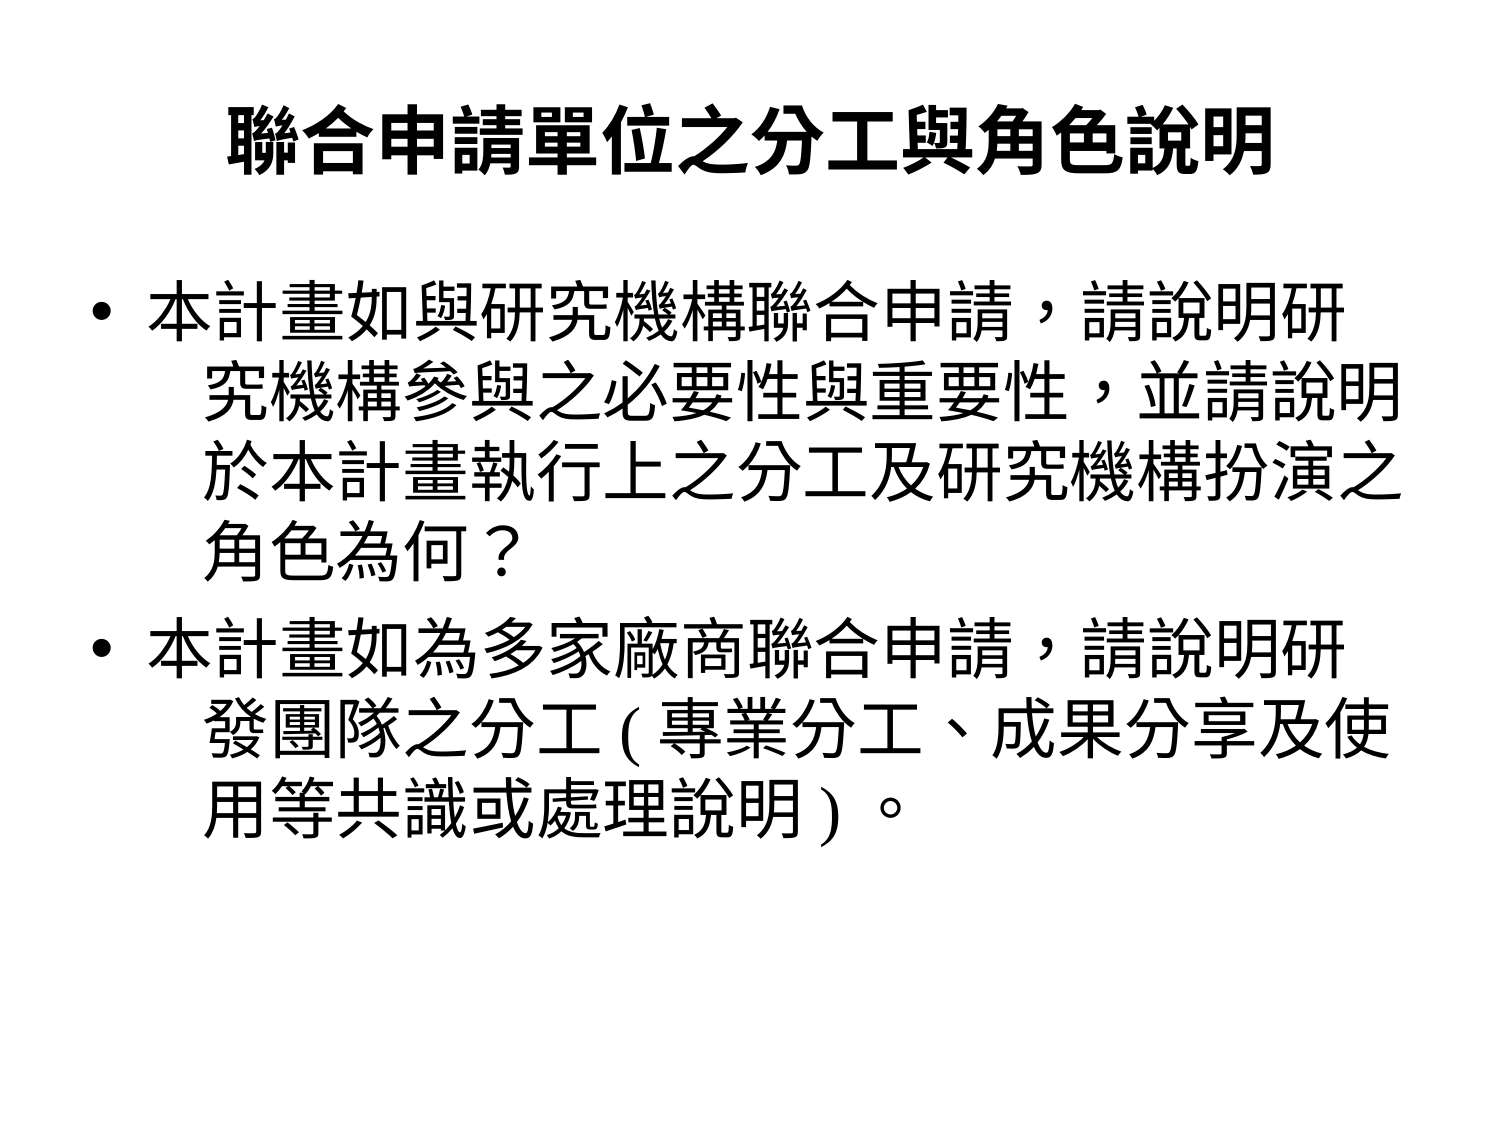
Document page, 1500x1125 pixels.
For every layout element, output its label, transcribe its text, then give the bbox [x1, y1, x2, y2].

title 聯合申請單位之分工與角色說明 [75, 45, 1426, 233]
list 本計畫如與研究機構聯合申請，請說明研究機構參與之必要性與重要性，並請說明於本計畫執行上之分工及研究機構扮演之角色為何？ 本計畫如為多家廠商聯合申請，請說明研發團隊之分工(專業分工、成果分享及使用等共識或處理說明)。 [75, 262, 1426, 1005]
